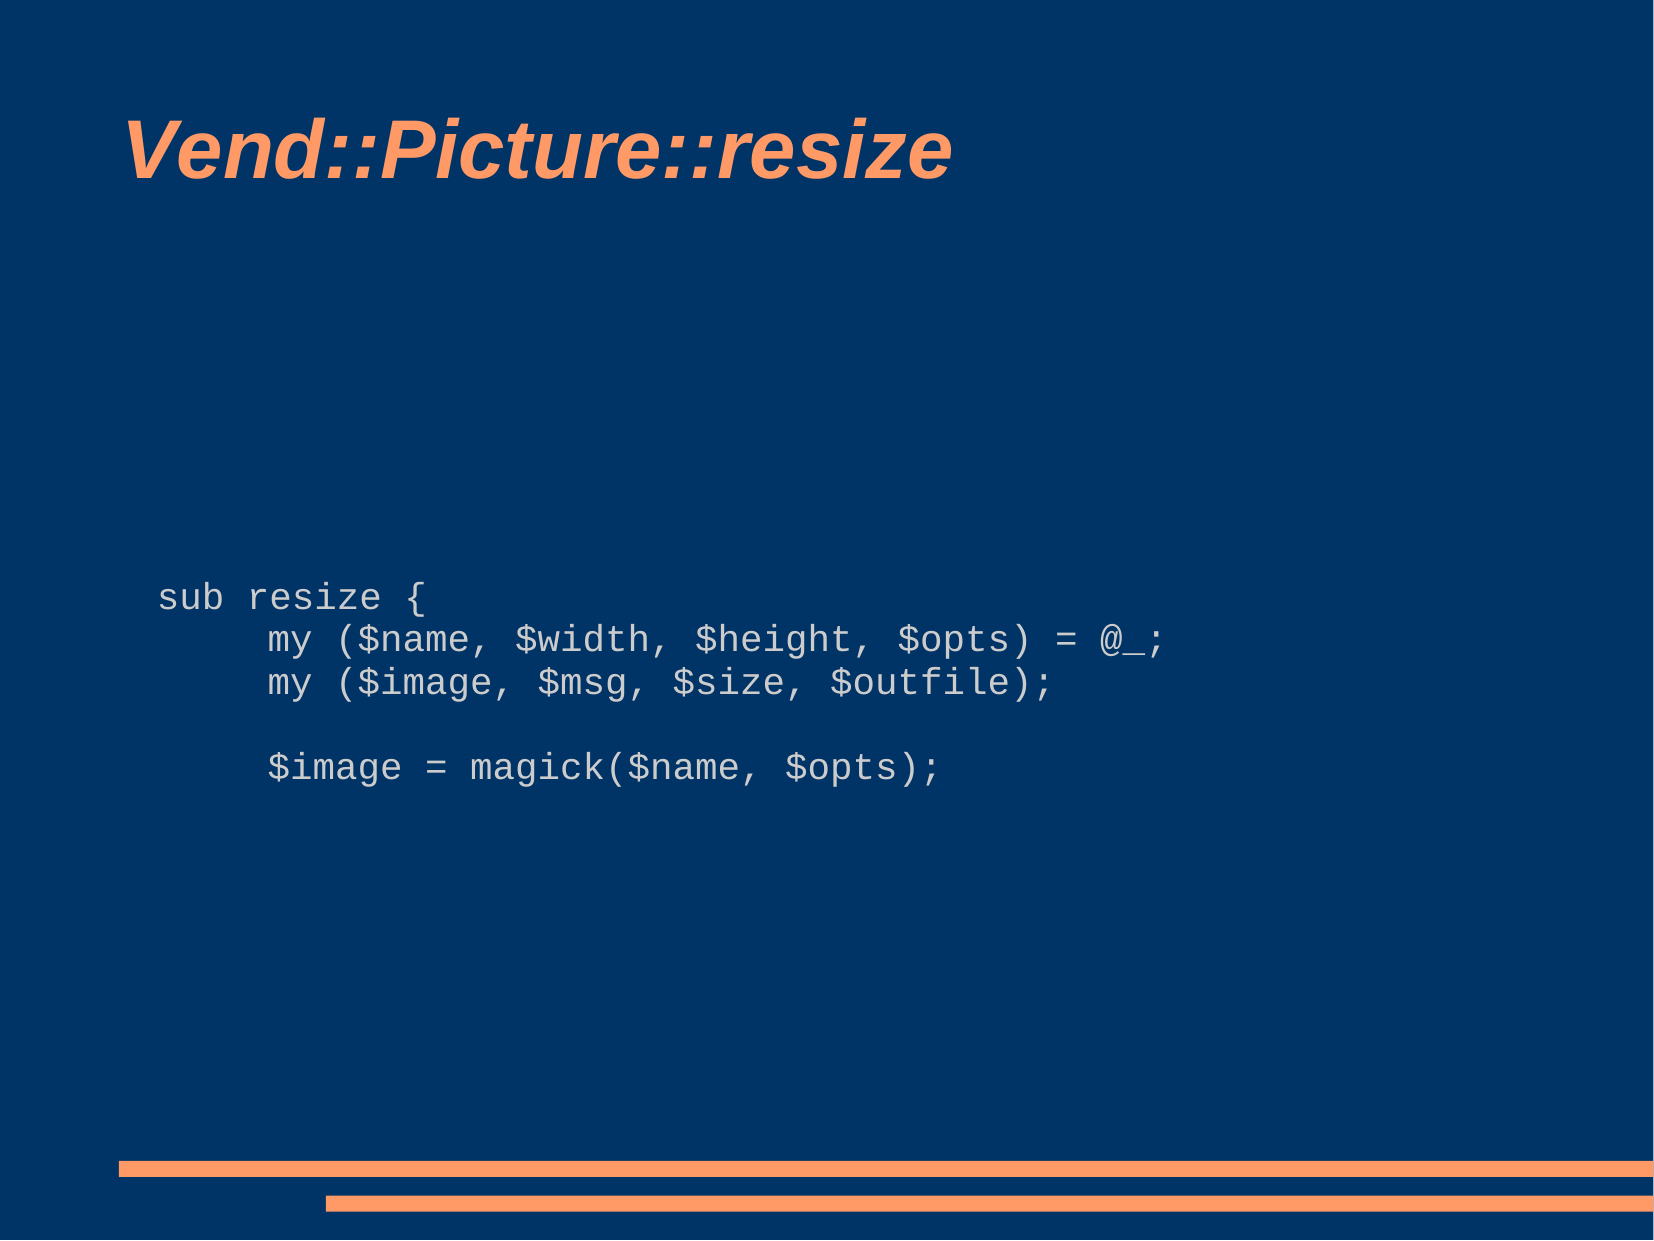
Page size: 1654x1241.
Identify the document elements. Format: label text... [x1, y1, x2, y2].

title Vend::Picture::resize [121, 53, 1534, 247]
subtitle sub resize { my ($name, $width, $height, $opts) = @_; my ($image, $msg, $size, $outfile); $image = magick($name, $opts); [121, 329, 1561, 1125]
